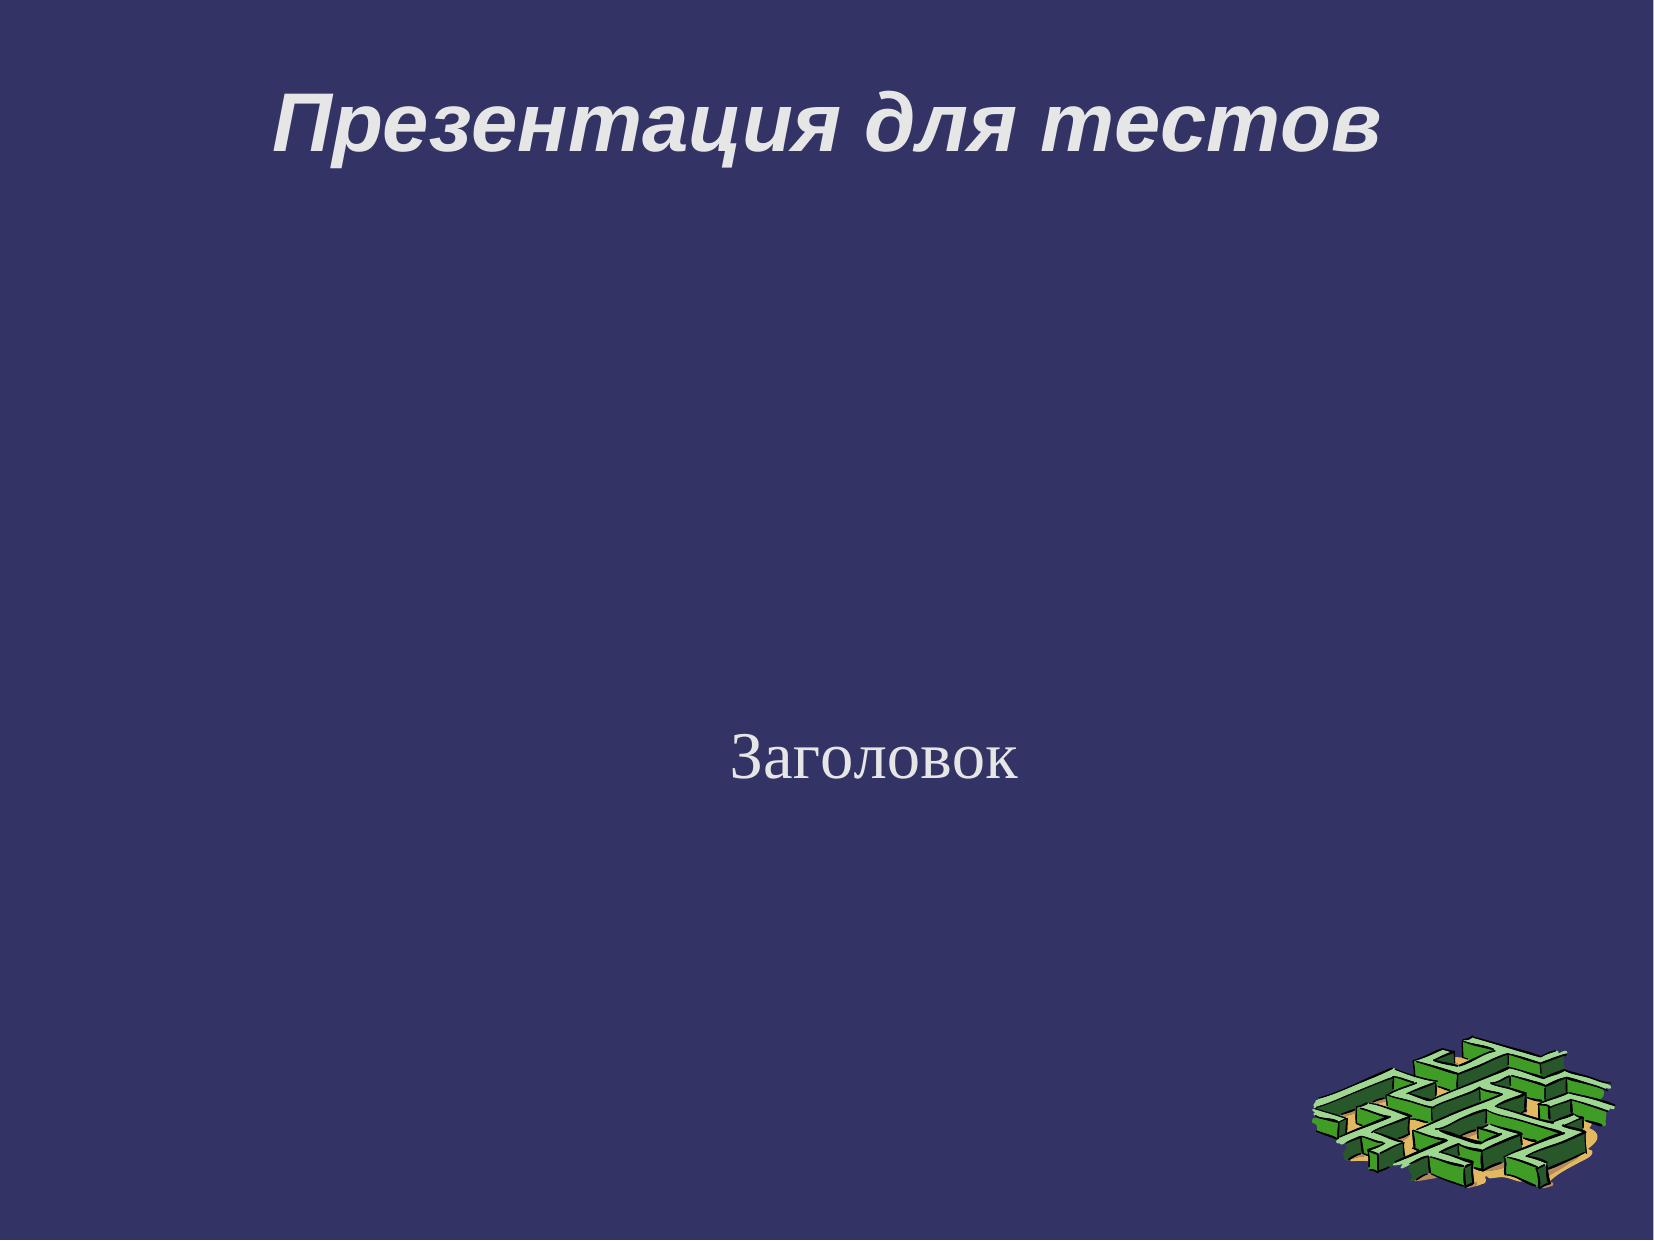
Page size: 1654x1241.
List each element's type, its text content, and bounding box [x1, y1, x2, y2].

title Презентация для тестов [121, 19, 1534, 227]
subtitle Заголовок [178, 364, 1570, 1147]
